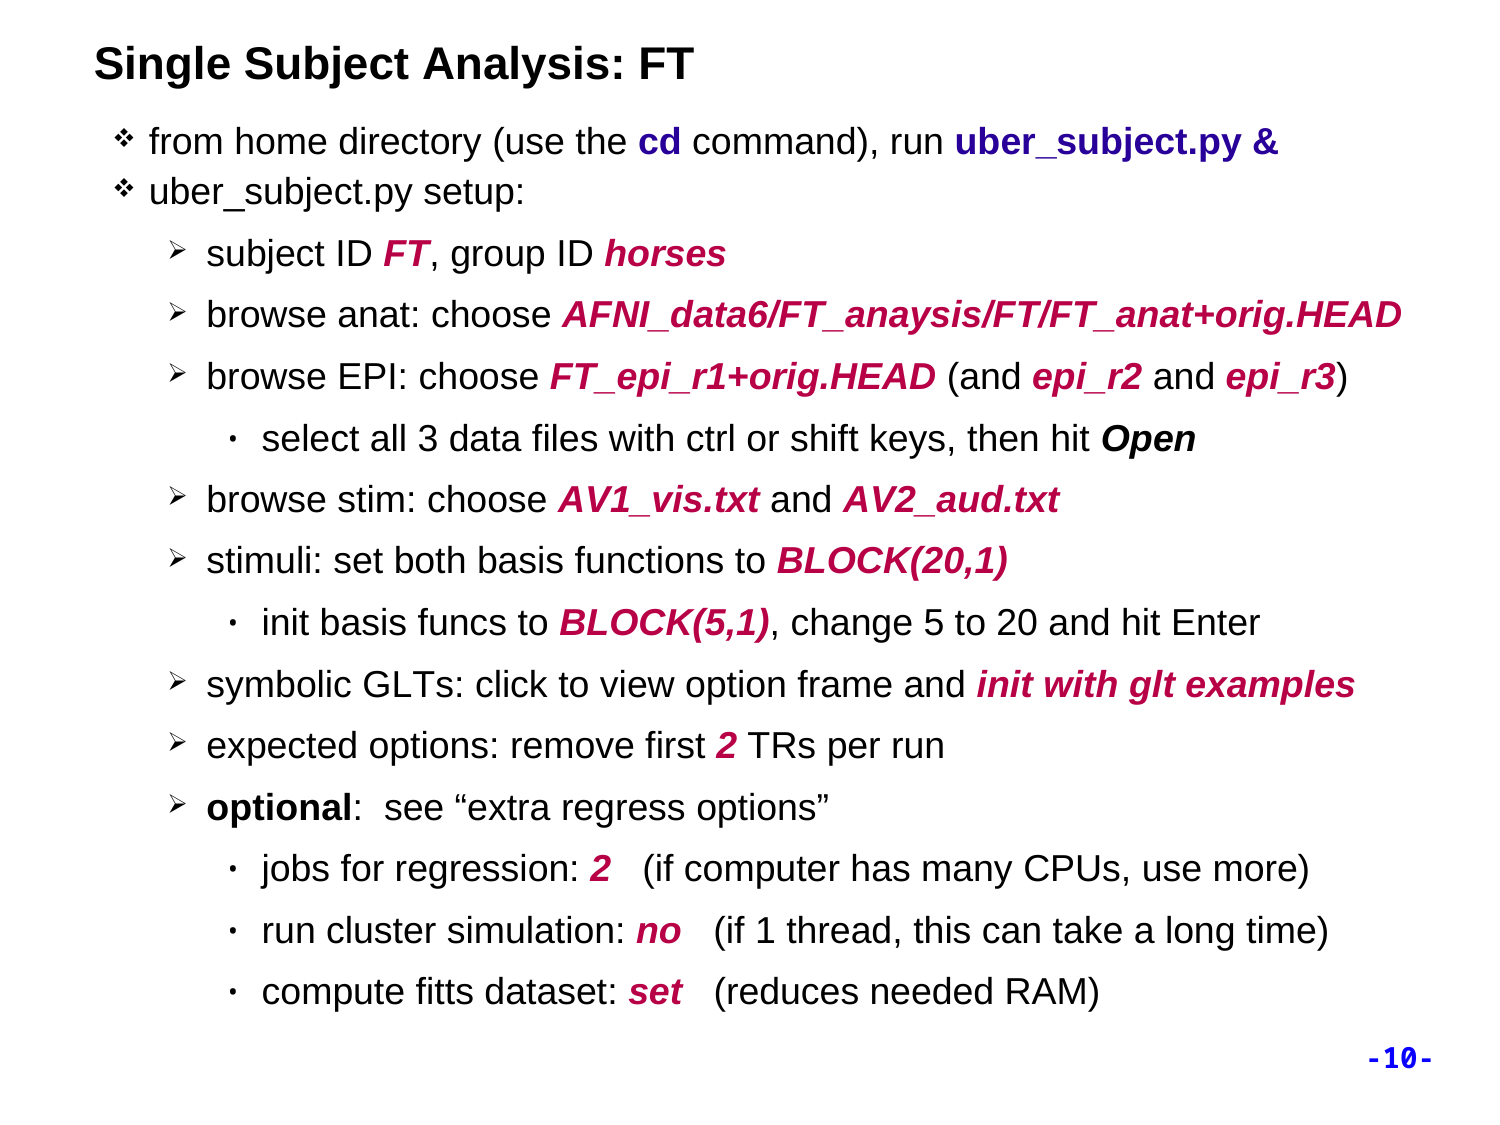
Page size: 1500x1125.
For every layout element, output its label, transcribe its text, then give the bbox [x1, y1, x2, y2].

list Single Subject Analysis: FT from home directory (use the cd command), run uber_subject.py & uber_subject.py setup: subject ID FT, group ID horses browse anat: choose AFNI_data6/FT_anaysis/FT/FT_anat+orig.HEAD browse EPI: choose FT_epi_r1+orig.HEAD (and epi_r2 and epi_r3) select all 3 data files with ctrl or shift keys, then hit Open browse stim: choose AV1_vis.txt and AV2_aud.txt stimuli: set both basis functions to BLOCK(20,1) init basis funcs to BLOCK(5,1), change 5 to 20 and hit Enter symbolic GLTs: click to view option frame and init with glt examples expected options: remove first 2 TRs per run optional: see “extra regress options” jobs for regression: 2 (if computer has many CPUs, use more) run cluster simulation: no (if 1 thread, this can take a long time) compute fitts dataset: set (reduces needed RAM) [40, 29, 1461, 1116]
